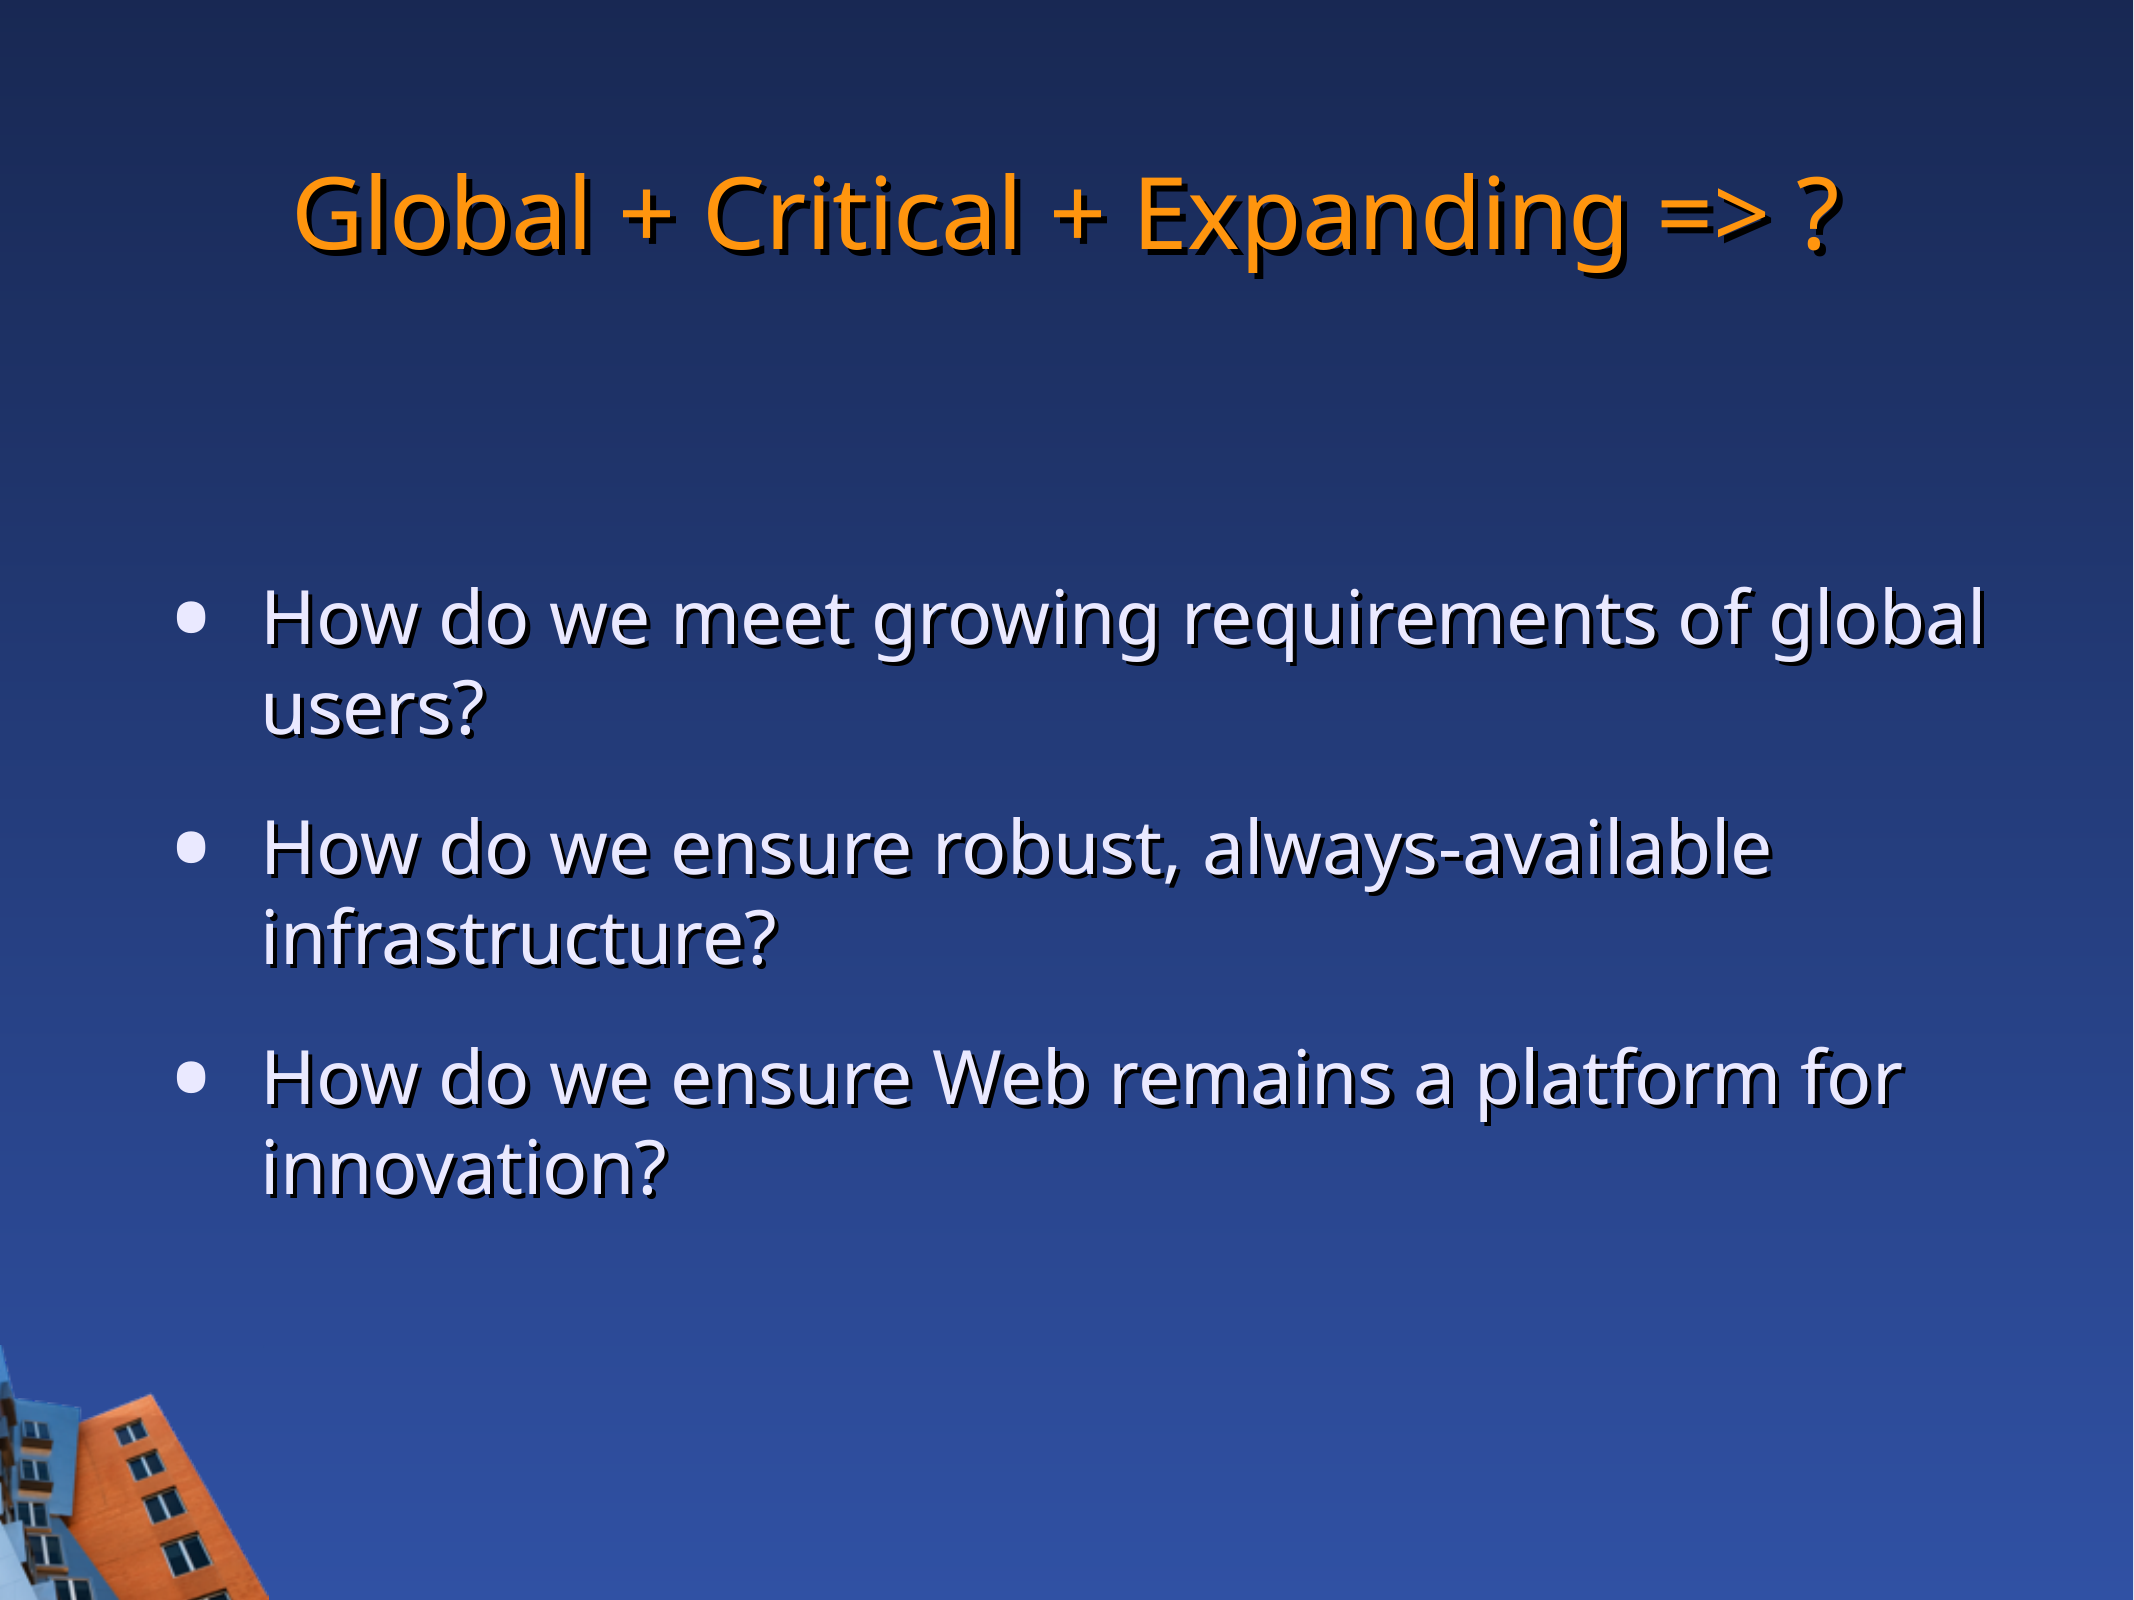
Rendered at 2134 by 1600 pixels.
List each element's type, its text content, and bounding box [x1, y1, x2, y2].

list How do we meet growing requirements of global users? How do we ensure robust, always-available infrastructure? How do we ensure Web remains a platform for innovation? [115, 569, 2006, 1360]
picture [0, 1345, 269, 1600]
title Global + Critical + Expanding => ? [106, 76, 2027, 344]
